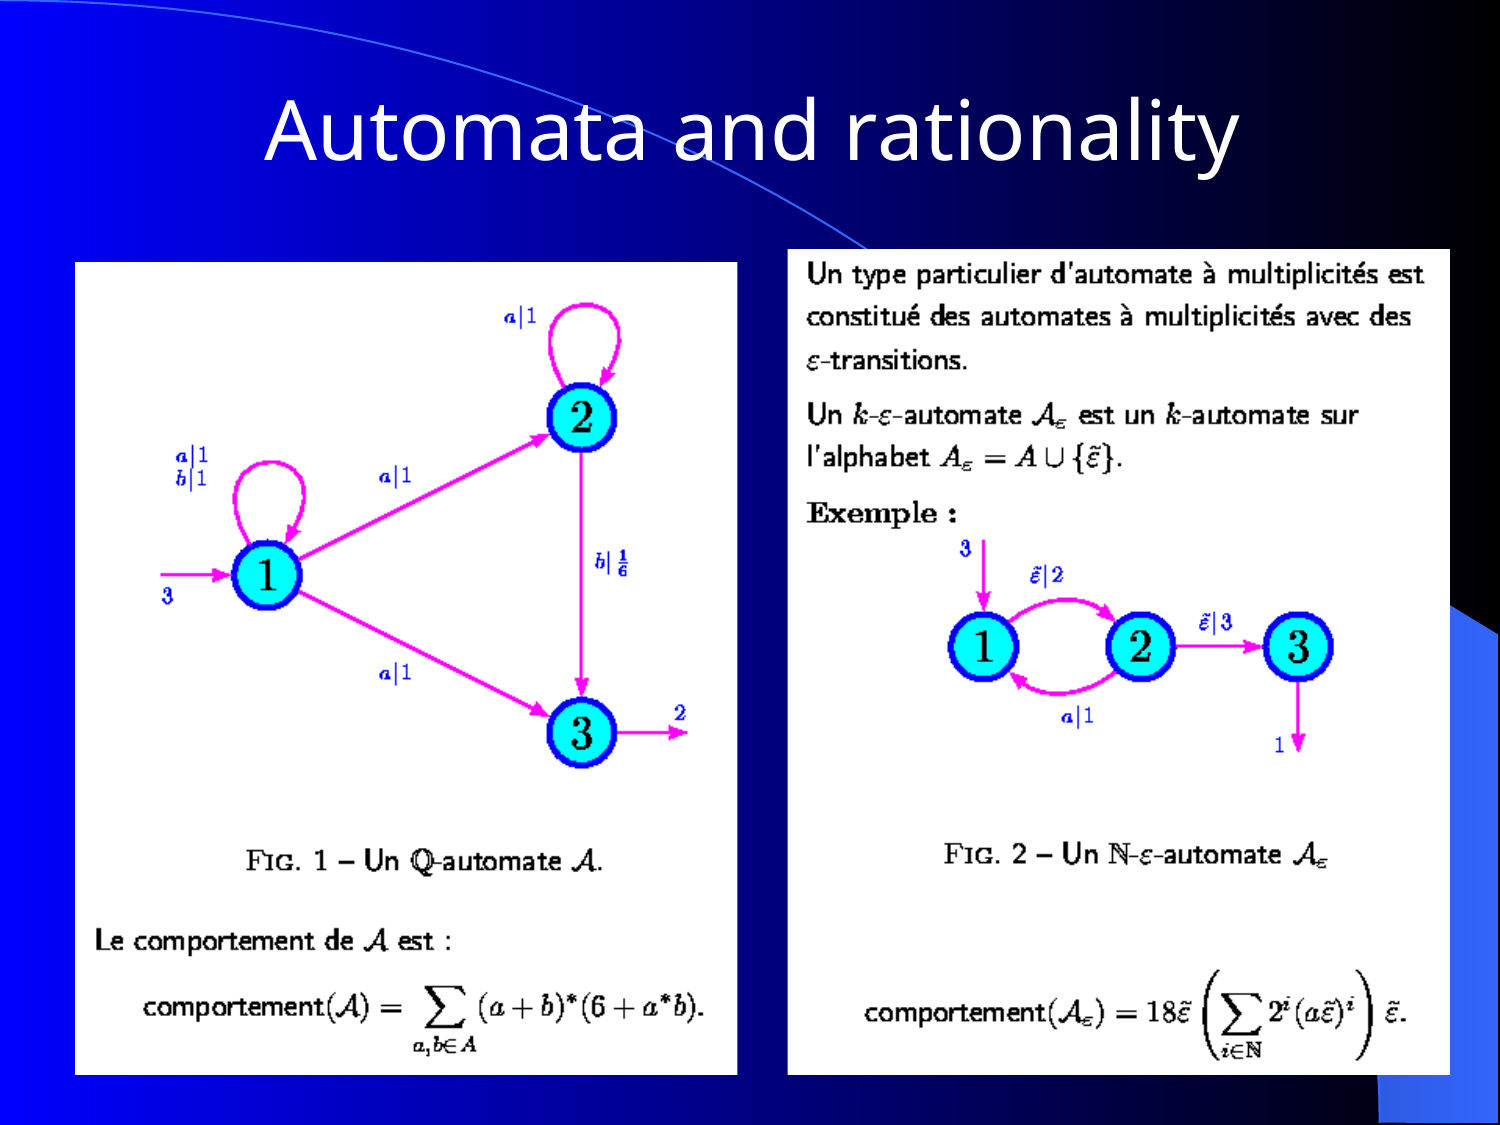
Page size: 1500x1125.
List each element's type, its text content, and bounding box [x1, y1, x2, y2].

text_box Automata and rationality [249, 63, 1256, 193]
picture [75, 262, 738, 1075]
picture [787, 249, 1450, 1075]
